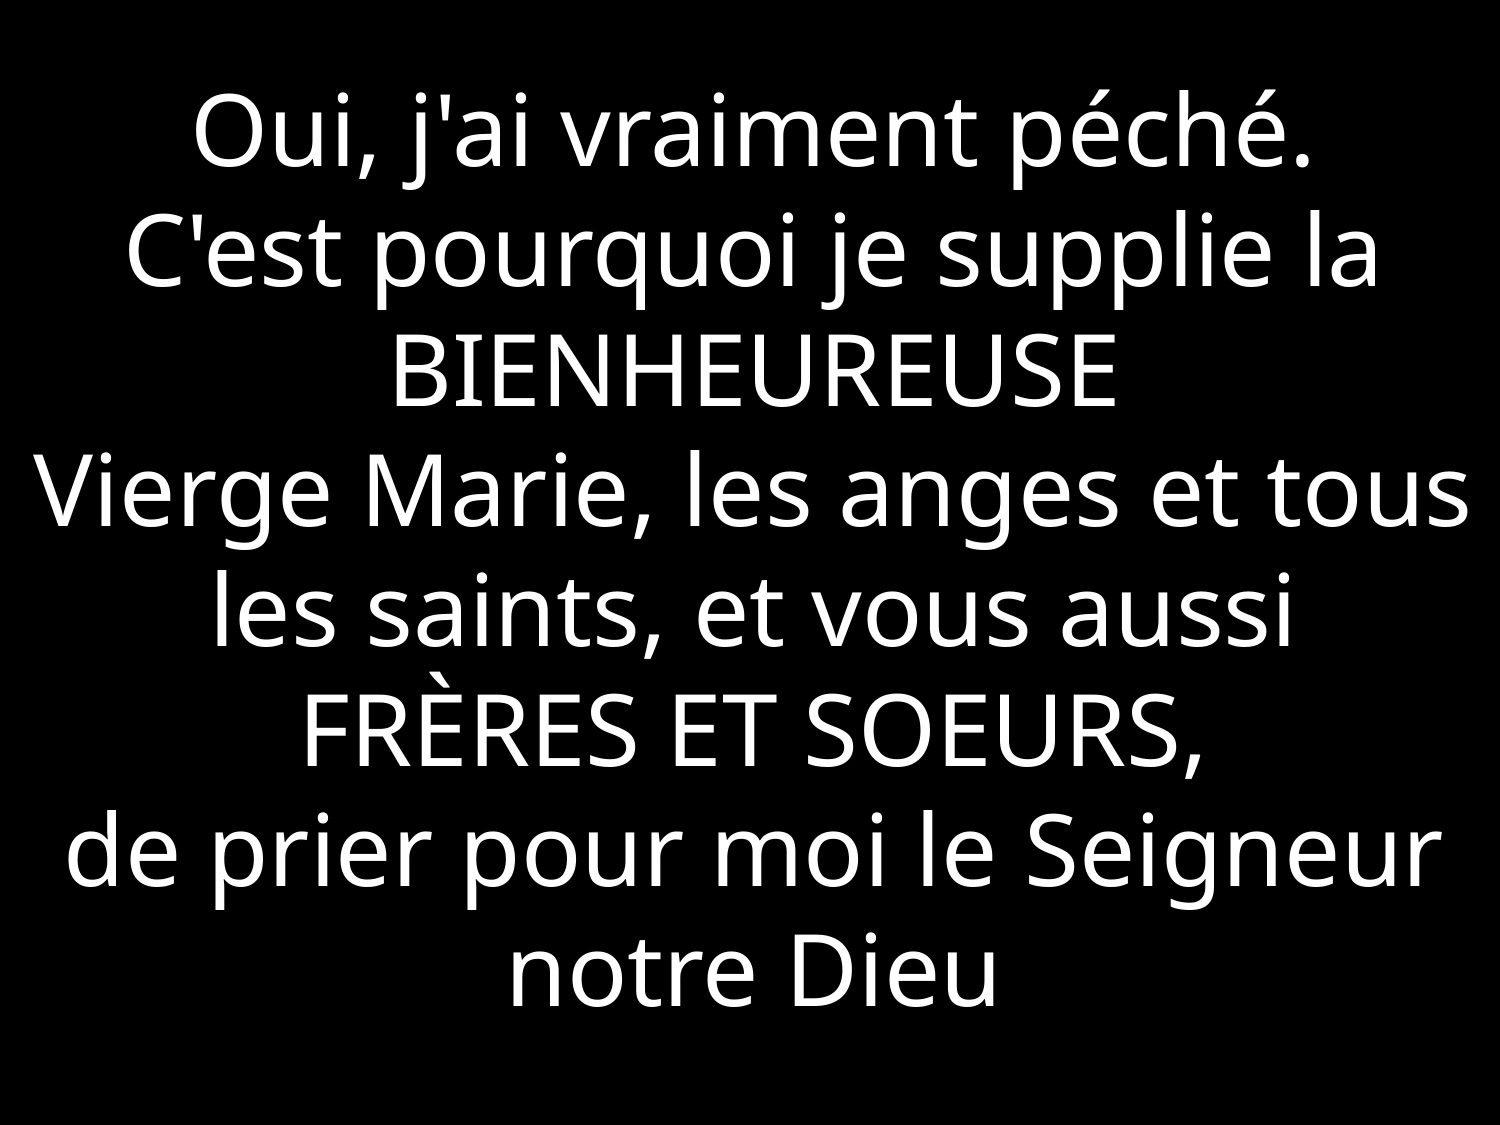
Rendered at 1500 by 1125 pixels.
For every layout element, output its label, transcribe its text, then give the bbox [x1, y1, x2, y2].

text_box Oui, j'ai vraiment péché. C'est pourquoi je supplie la BIENHEUREUSE Vierge Marie, les anges et tous les saints, et vous aussi FRÈRES ET SOEURS, de prier pour moi le Seigneur notre Dieu [8, 58, 1500, 974]
